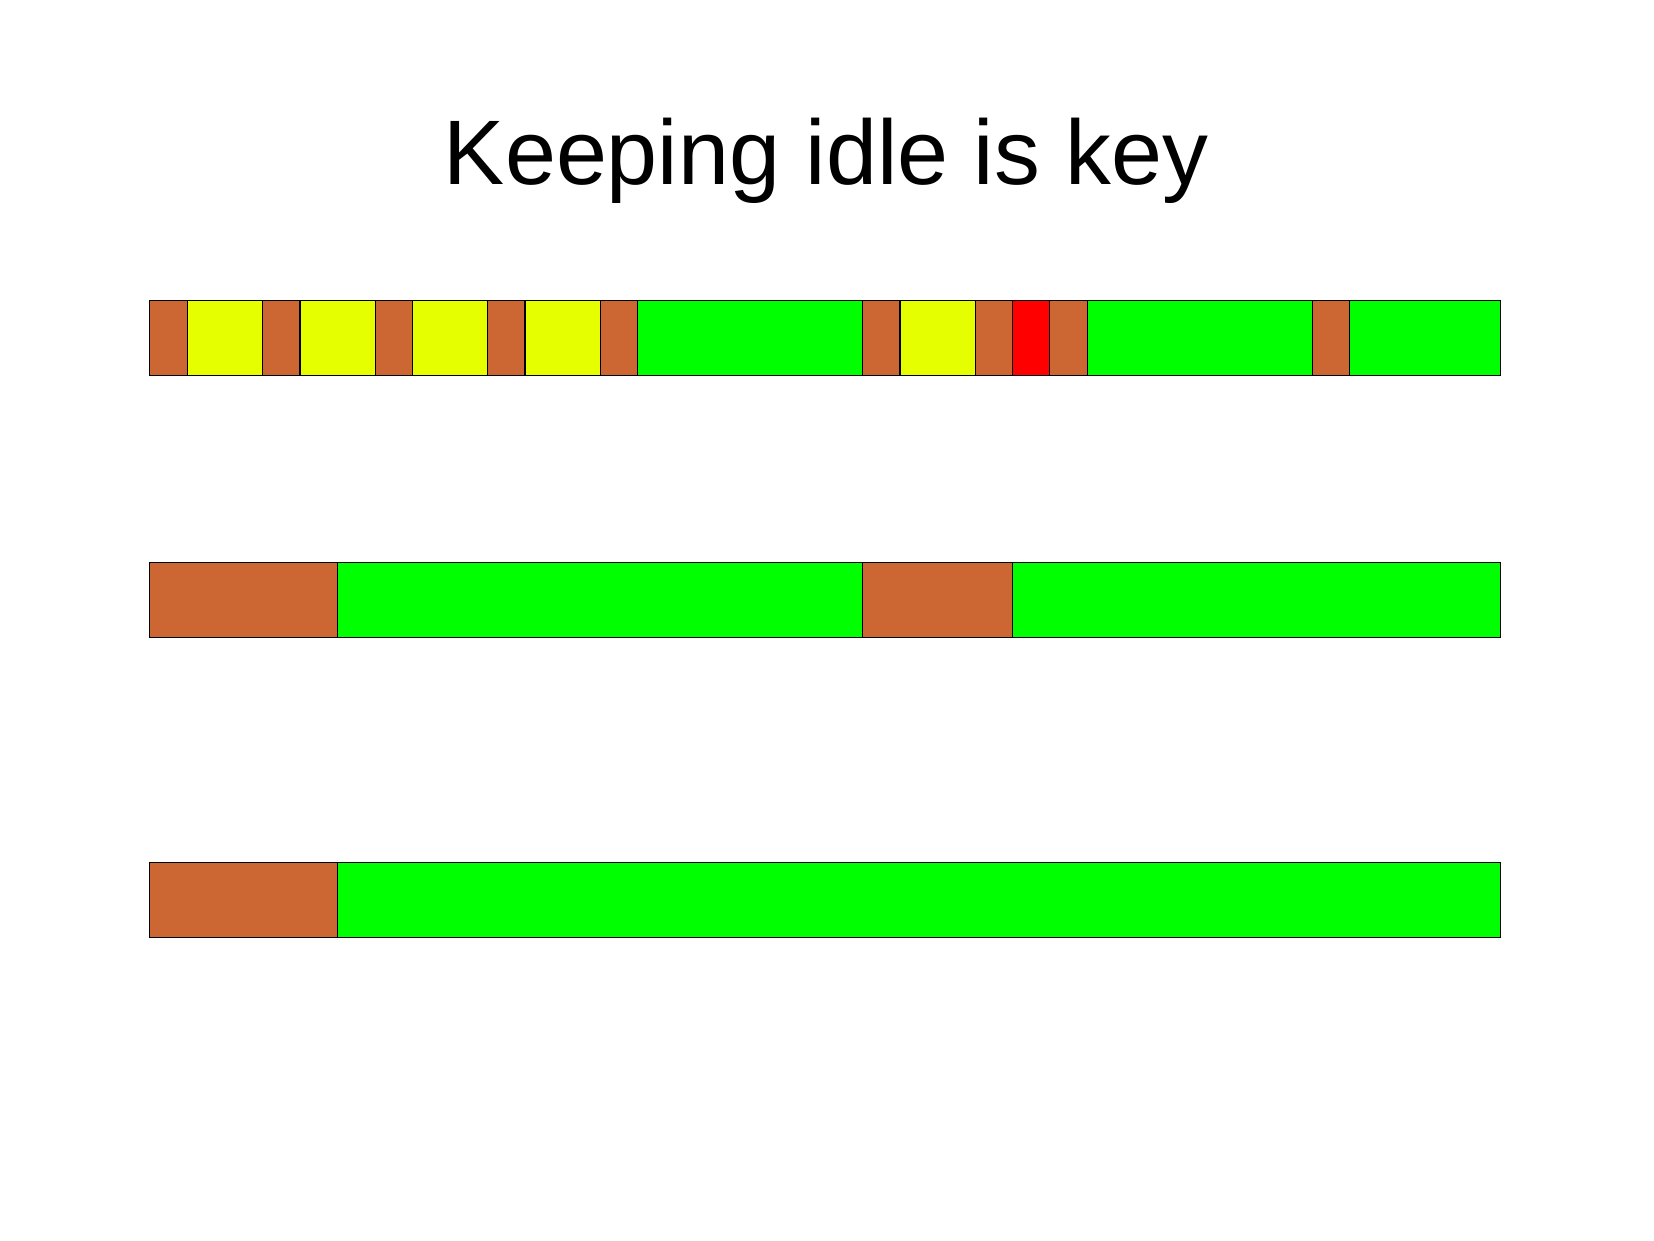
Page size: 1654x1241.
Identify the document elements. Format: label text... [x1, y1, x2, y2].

text_box [149, 300, 1501, 376]
text_box [149, 562, 1501, 638]
title Keeping idle is key [82, 49, 1571, 257]
text_box [149, 862, 1501, 938]
